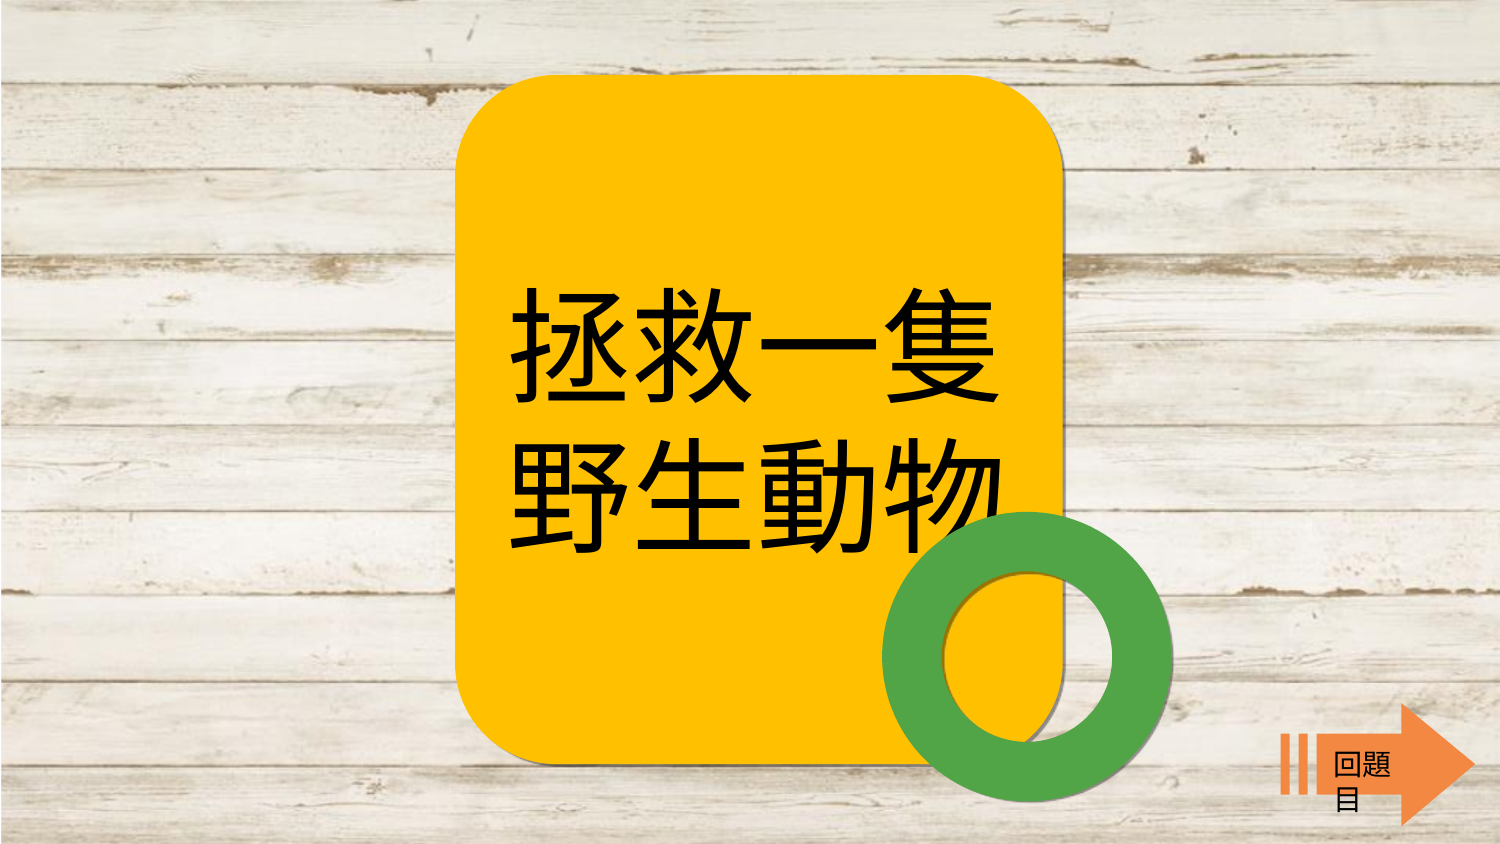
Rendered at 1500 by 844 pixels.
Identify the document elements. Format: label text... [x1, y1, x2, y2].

text_box 拯救一隻野生動物 [994, 572, 1060, 579]
text_box 拯救一隻野生動物 [491, 260, 1075, 579]
text_box 回題目 [1318, 738, 1437, 790]
text_box [1298, 733, 1308, 795]
picture [0, 0, 1500, 844]
text_box [1340, 790, 1355, 794]
text_box [1316, 703, 1476, 827]
text_box [455, 74, 1172, 802]
text_box [1280, 733, 1290, 795]
